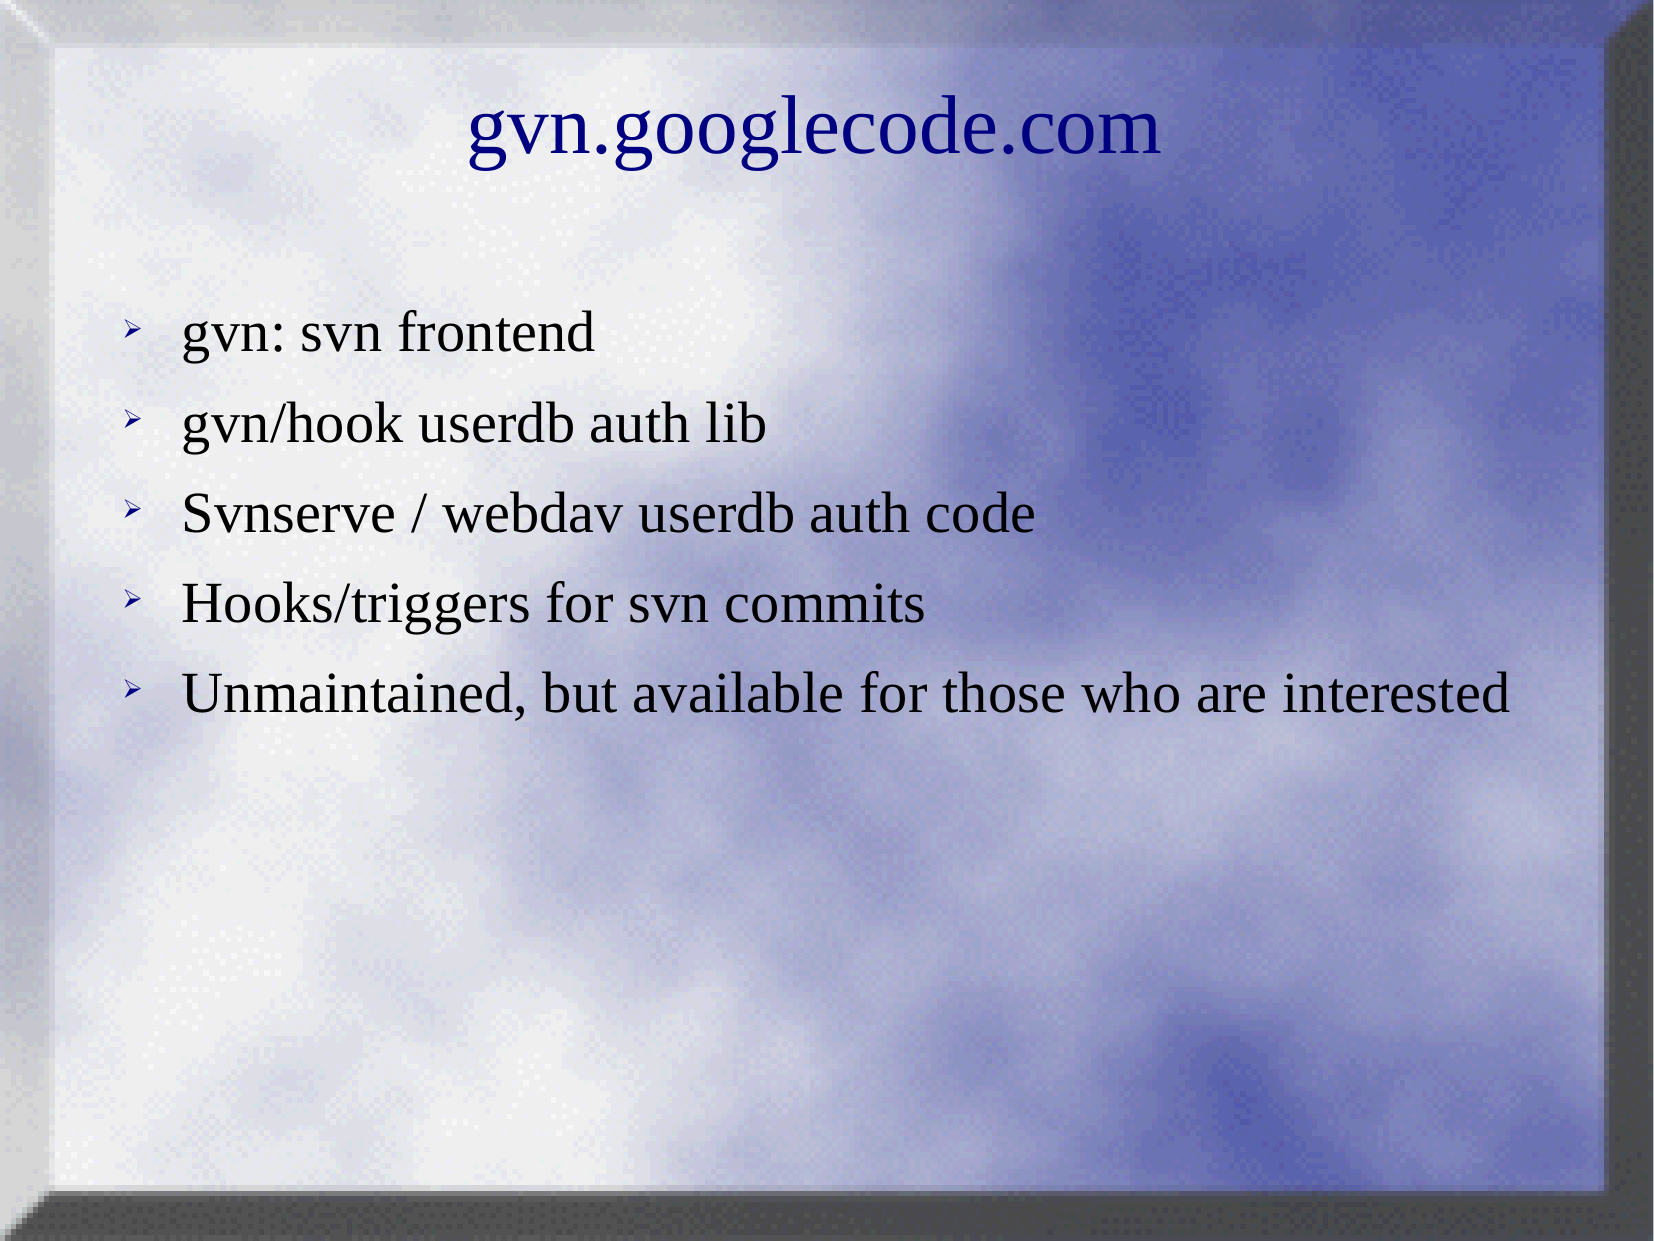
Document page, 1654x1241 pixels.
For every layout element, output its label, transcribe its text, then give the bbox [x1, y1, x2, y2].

list gvn: svn frontend gvn/hook userdb auth lib Svnserve / webdav userdb auth code Hooks/triggers for svn commits Unmaintained, but available for those who are interested [122, 299, 1535, 808]
picture [0, 0, 1654, 1241]
title gvn.googlecode.com [195, 71, 1435, 179]
